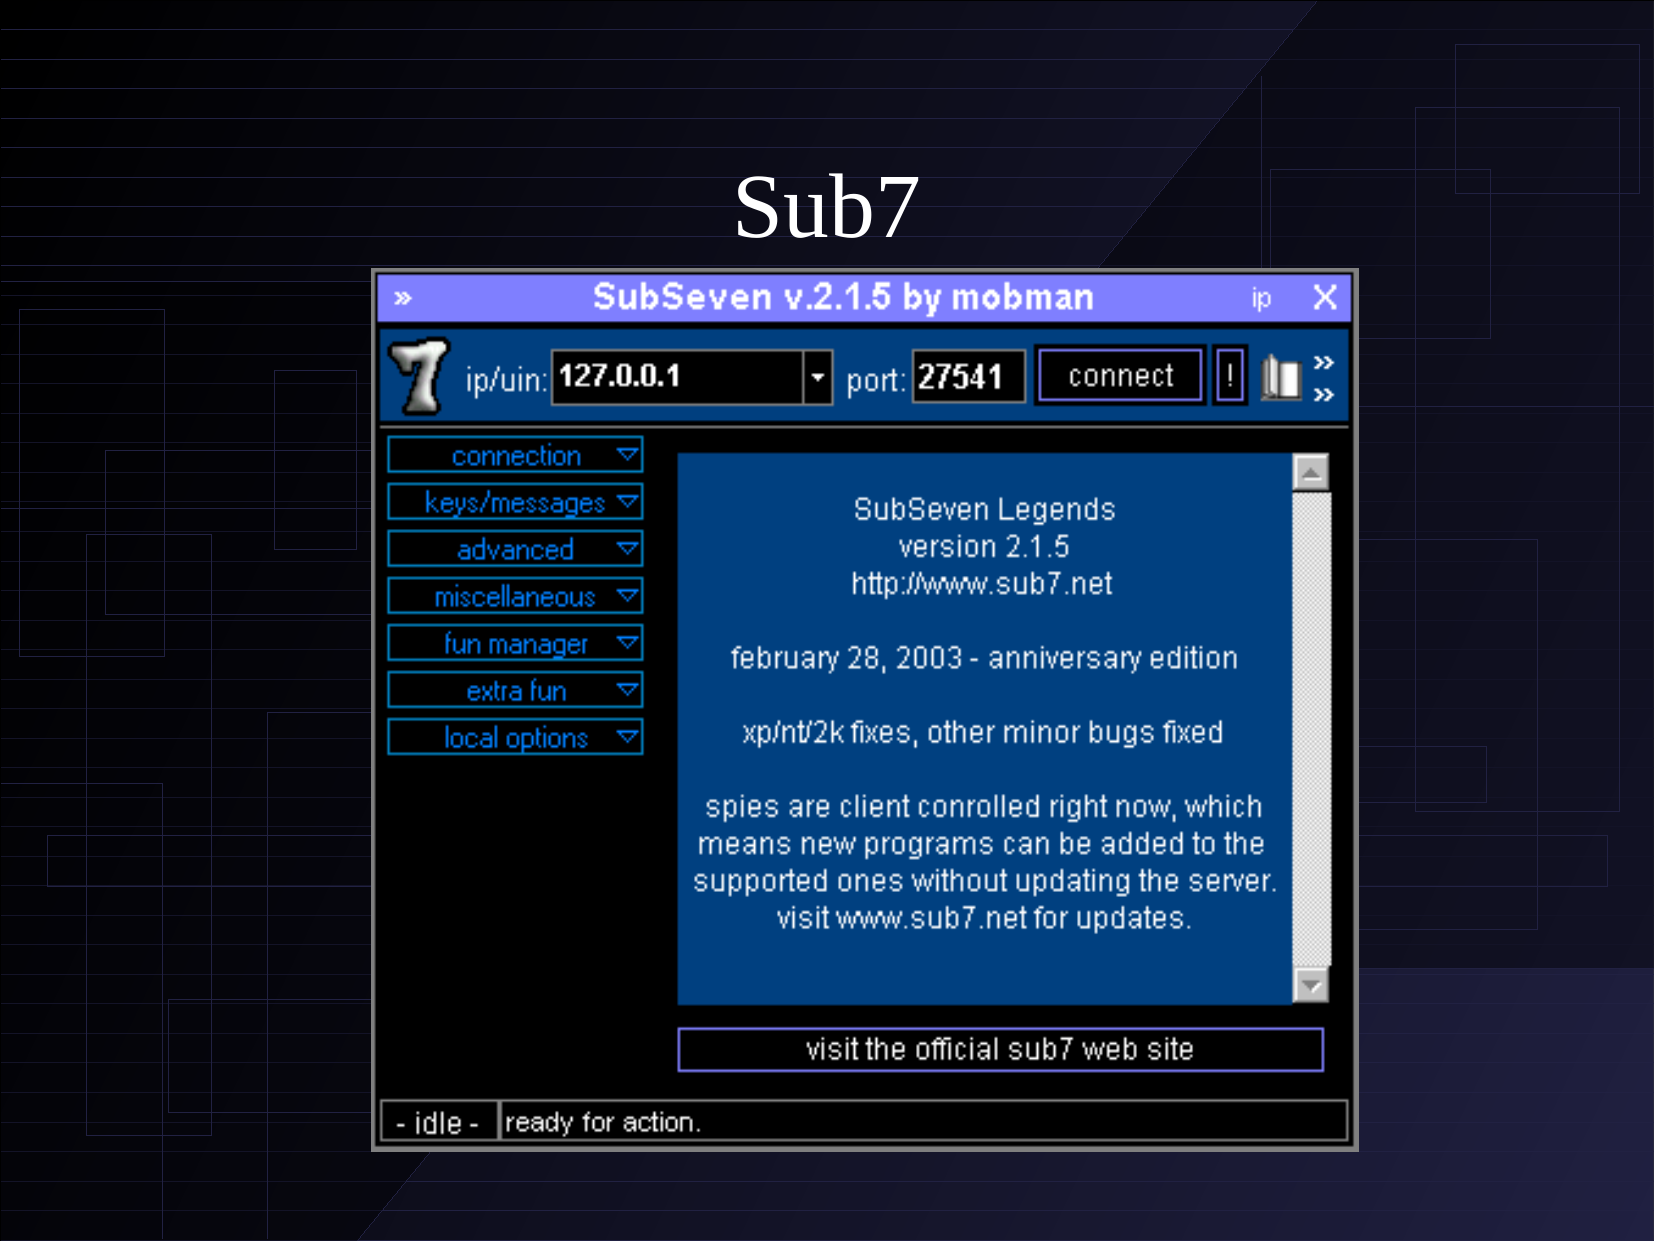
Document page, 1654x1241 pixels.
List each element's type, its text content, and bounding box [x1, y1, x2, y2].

title Sub7 [121, 102, 1534, 311]
picture [371, 268, 1359, 1152]
